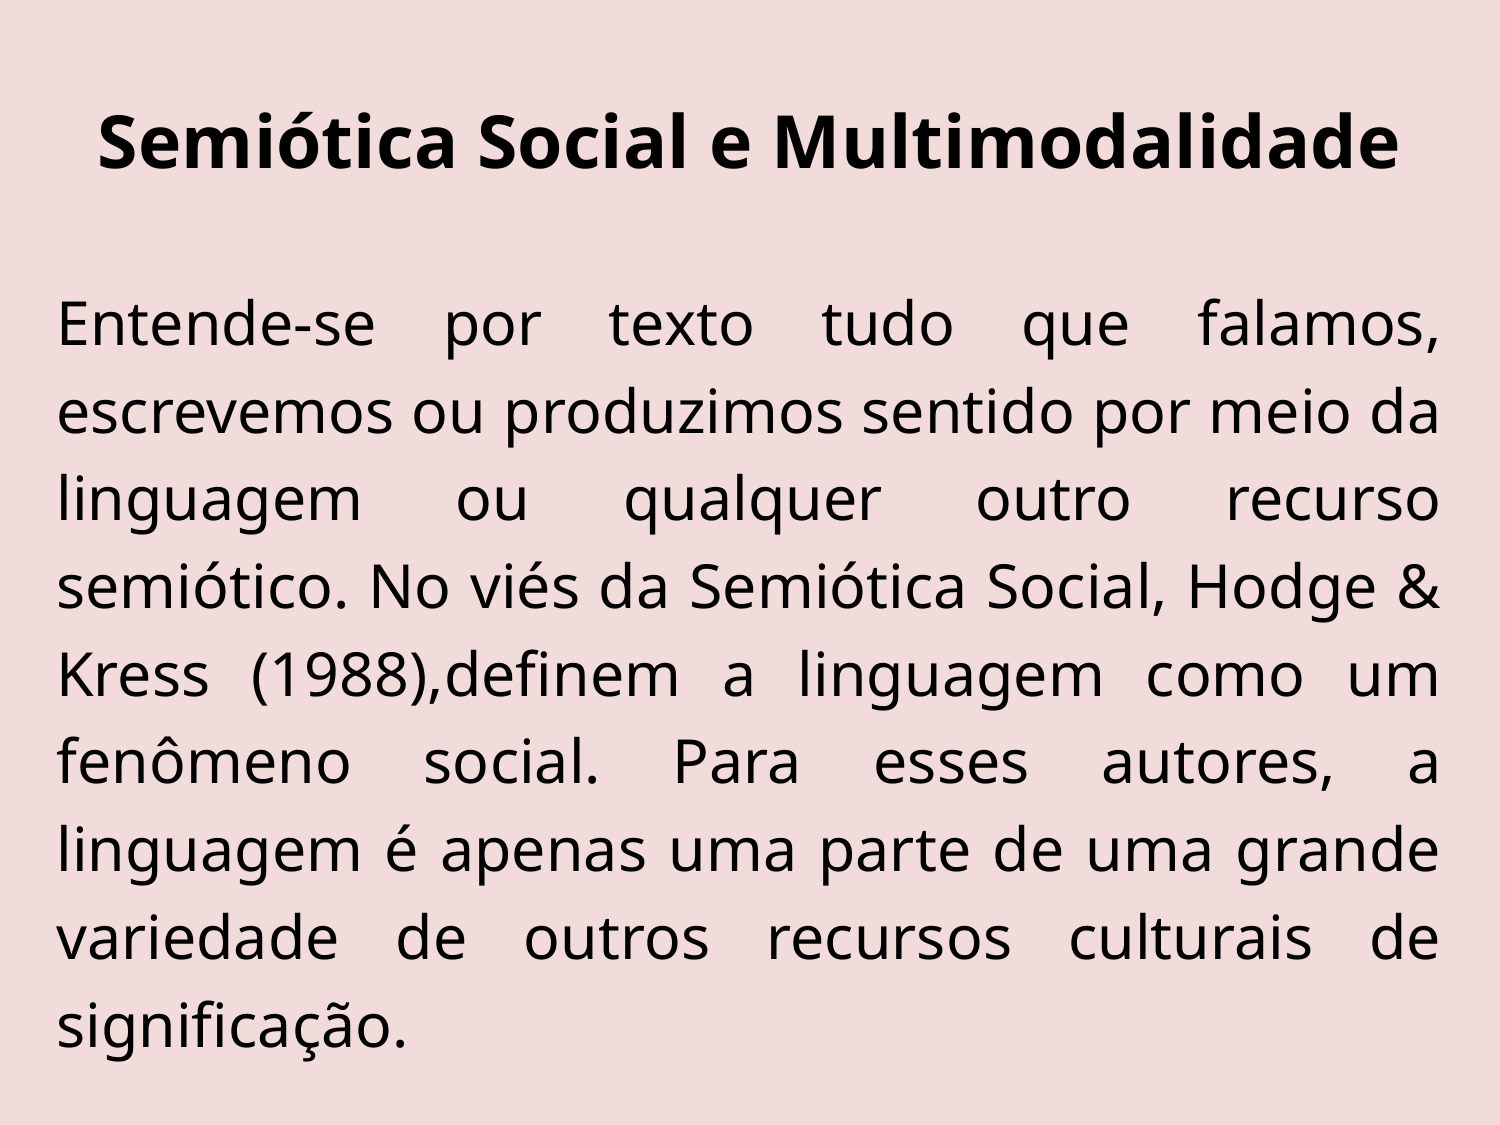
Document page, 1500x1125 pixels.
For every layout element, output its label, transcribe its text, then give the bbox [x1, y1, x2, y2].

title Semiótica Social e Multimodalidade [75, 45, 1425, 233]
list Entende-se por texto tudo que falamos, escrevemos ou produzimos sentido por meio da linguagem ou qualquer outro recurso semiótico. No viés da Semiótica Social, Hodge & Kress (1988),definem a linguagem como um fenômeno social. Para esses autores, a linguagem é apenas uma parte de uma grande variedade de outros recursos culturais de significação. [41, 262, 1459, 1083]
